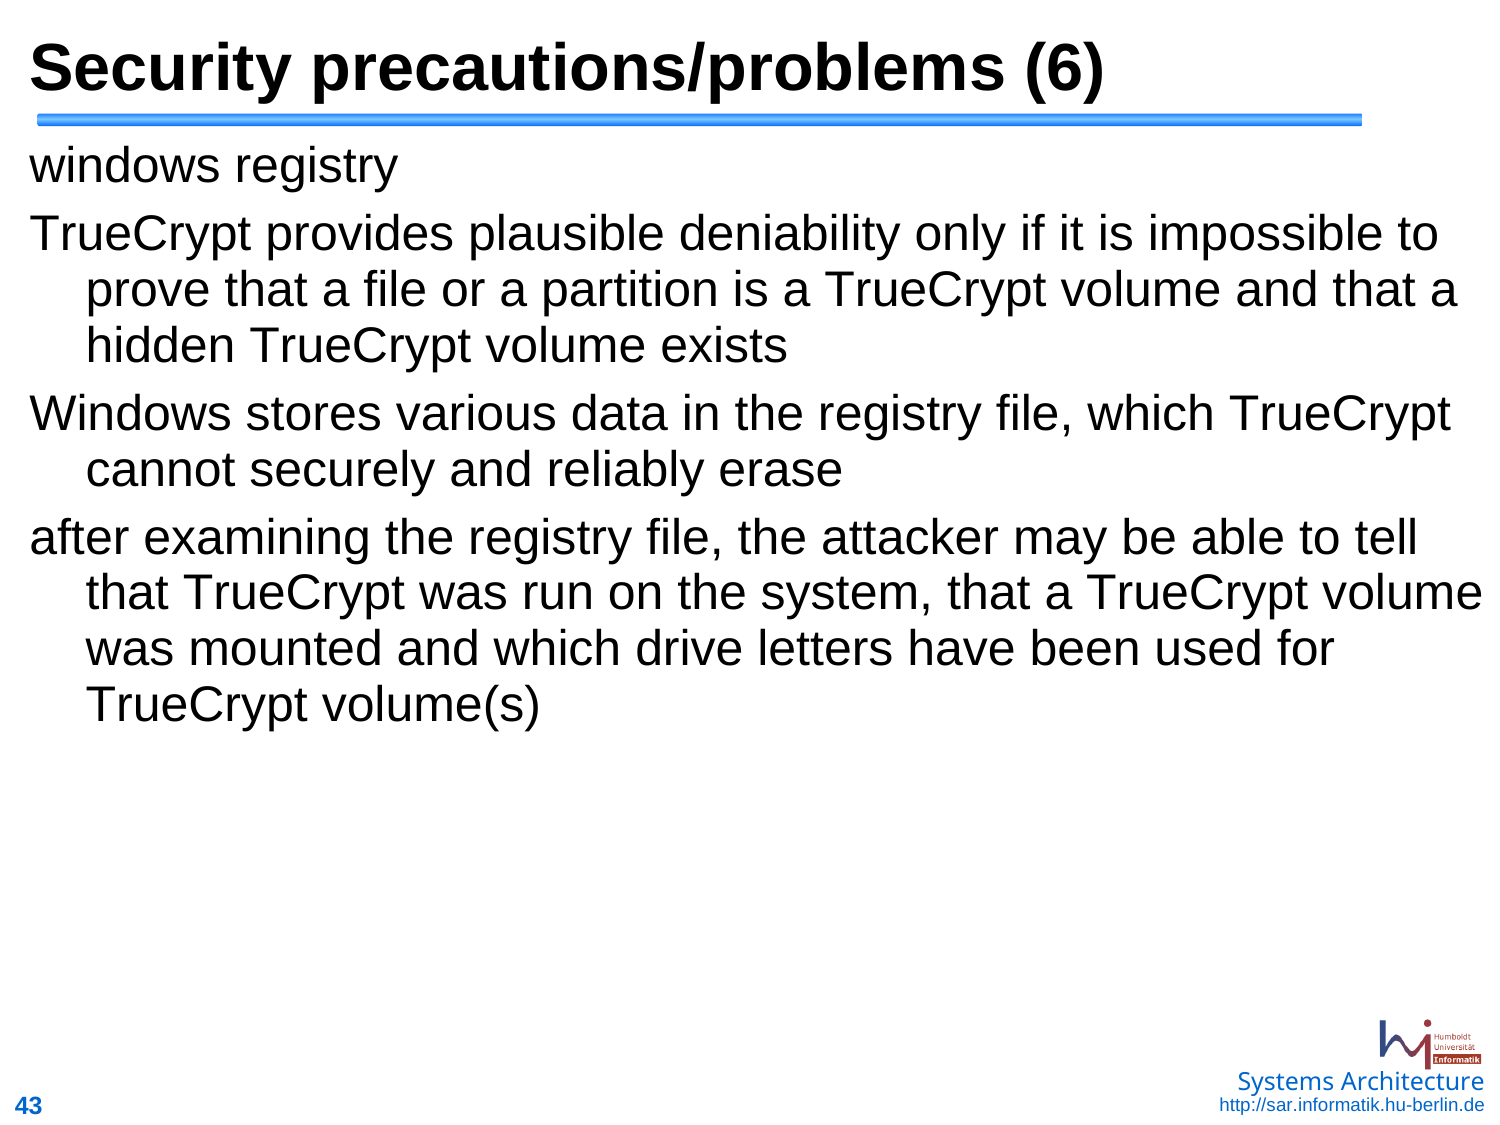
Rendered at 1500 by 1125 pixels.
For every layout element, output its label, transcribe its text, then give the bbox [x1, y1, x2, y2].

picture [1376, 1044, 1483, 1071]
list windows registry TrueCrypt provides plausible deniability only if it is impossible to prove that a file or a partition is a TrueCrypt volume and that a hidden TrueCrypt volume exists Windows stores various data in the registry file, which TrueCrypt cannot securely and reliably erase after examining the registry file, the attacker may be able to tell that TrueCrypt was run on the system, that a TrueCrypt volume was mounted and which drive letters have been used for TrueCrypt volume(s) [29, 137, 1500, 1044]
title Security precautions/problems (6) [29, 26, 1500, 108]
